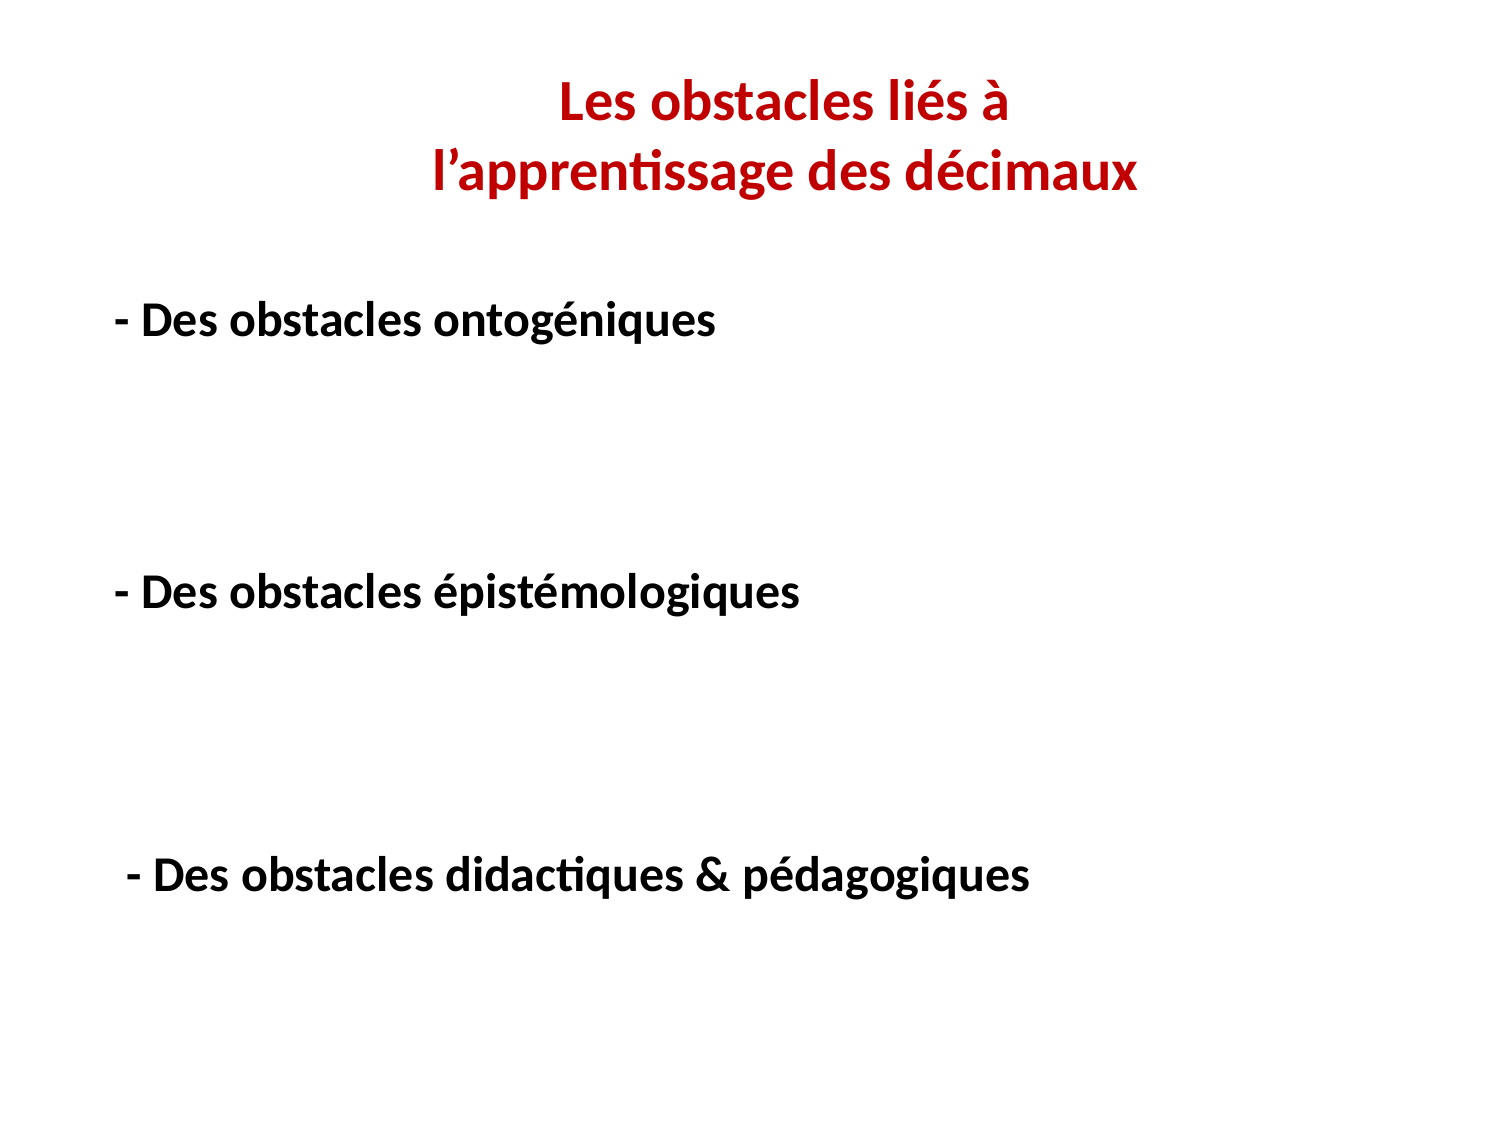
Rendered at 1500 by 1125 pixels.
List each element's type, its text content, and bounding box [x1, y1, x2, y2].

text_box Les obstacles liés à l’apprentissage des décimaux [383, 54, 1187, 210]
text_box - Des obstacles épistémologiques [100, 550, 1388, 626]
text_box - Des obstacles didactiques & pédagogiques [112, 834, 1400, 909]
text_box - Des obstacles ontogéniques [100, 278, 1388, 354]
